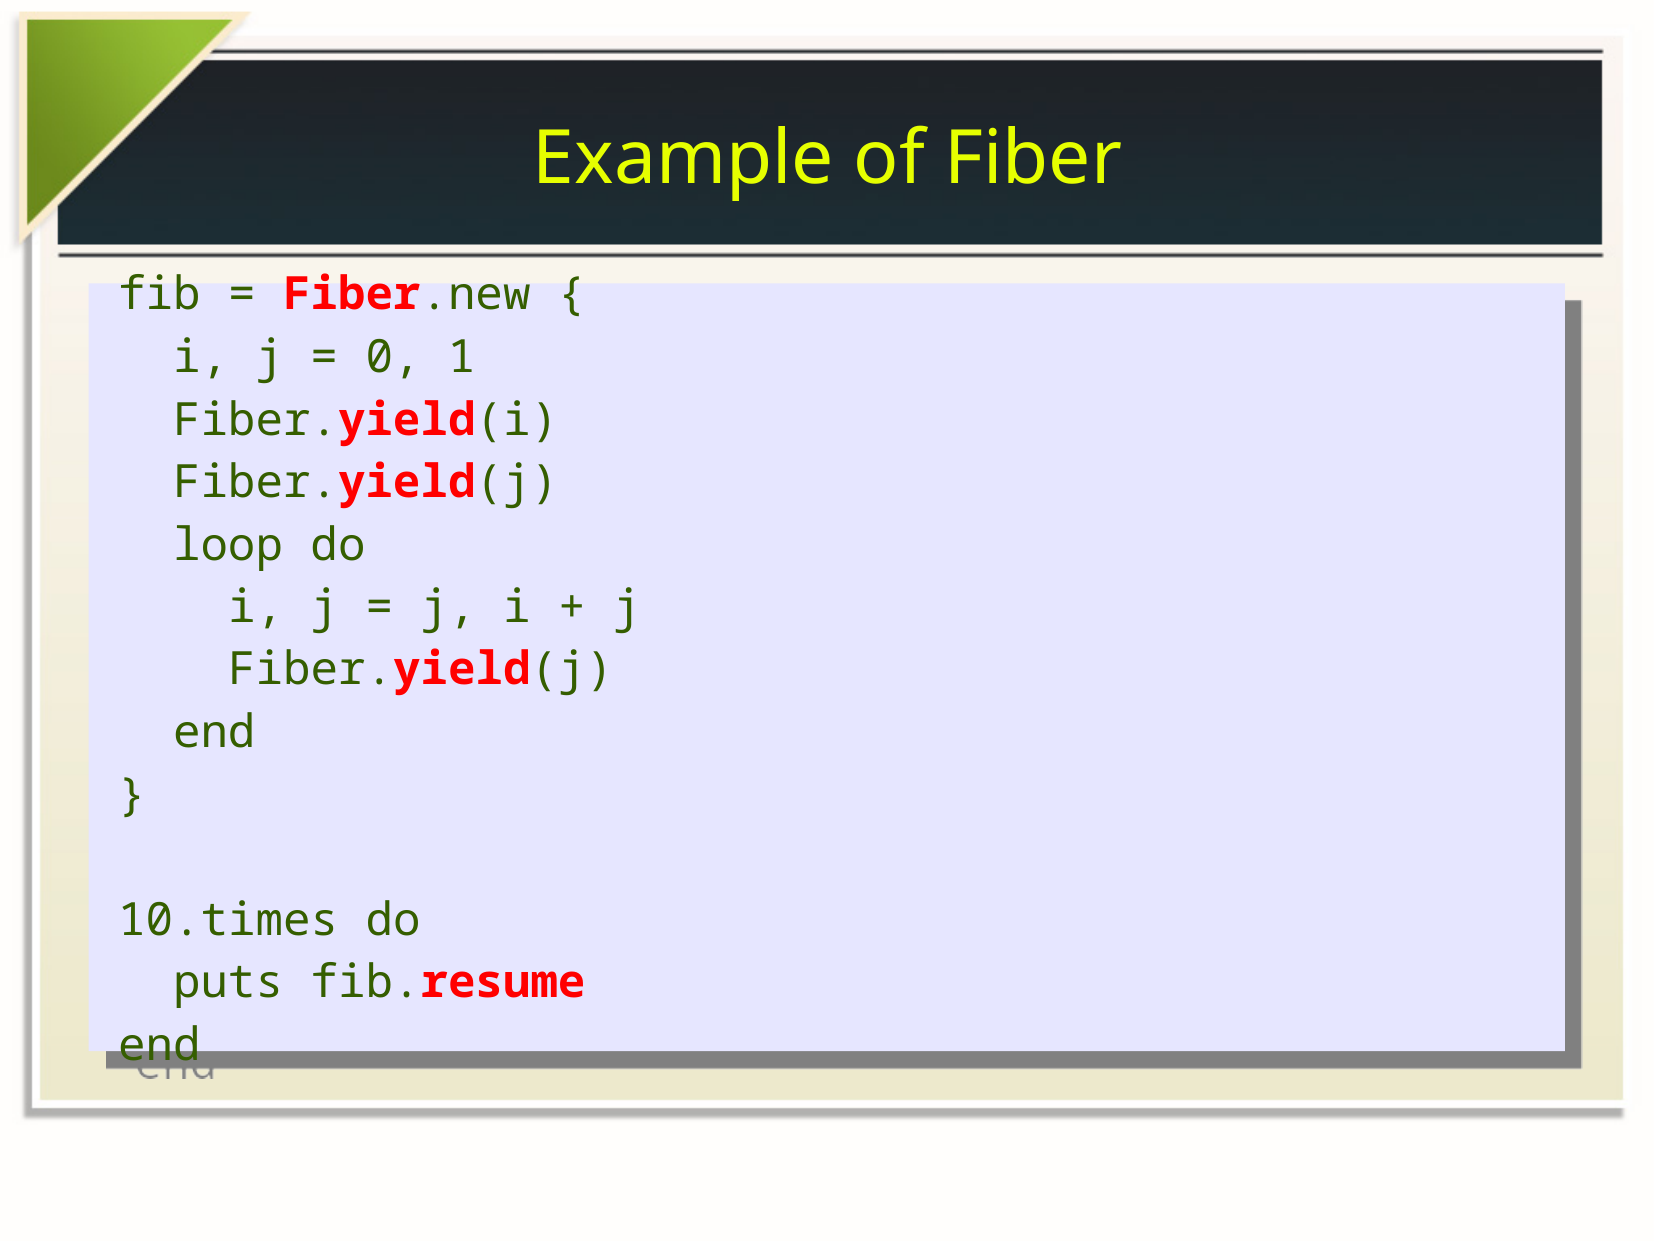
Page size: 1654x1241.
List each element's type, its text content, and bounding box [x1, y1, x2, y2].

title Example of Fiber [121, 73, 1534, 237]
text_box fib = Fiber.new { i, j = 0, 1 Fiber.yield(i) Fiber.yield(j) loop do i, j = j, i + j Fiber.yield(j) end } 10.times do puts fib.resume end [88, 283, 1565, 1052]
picture [0, 0, 1654, 1241]
